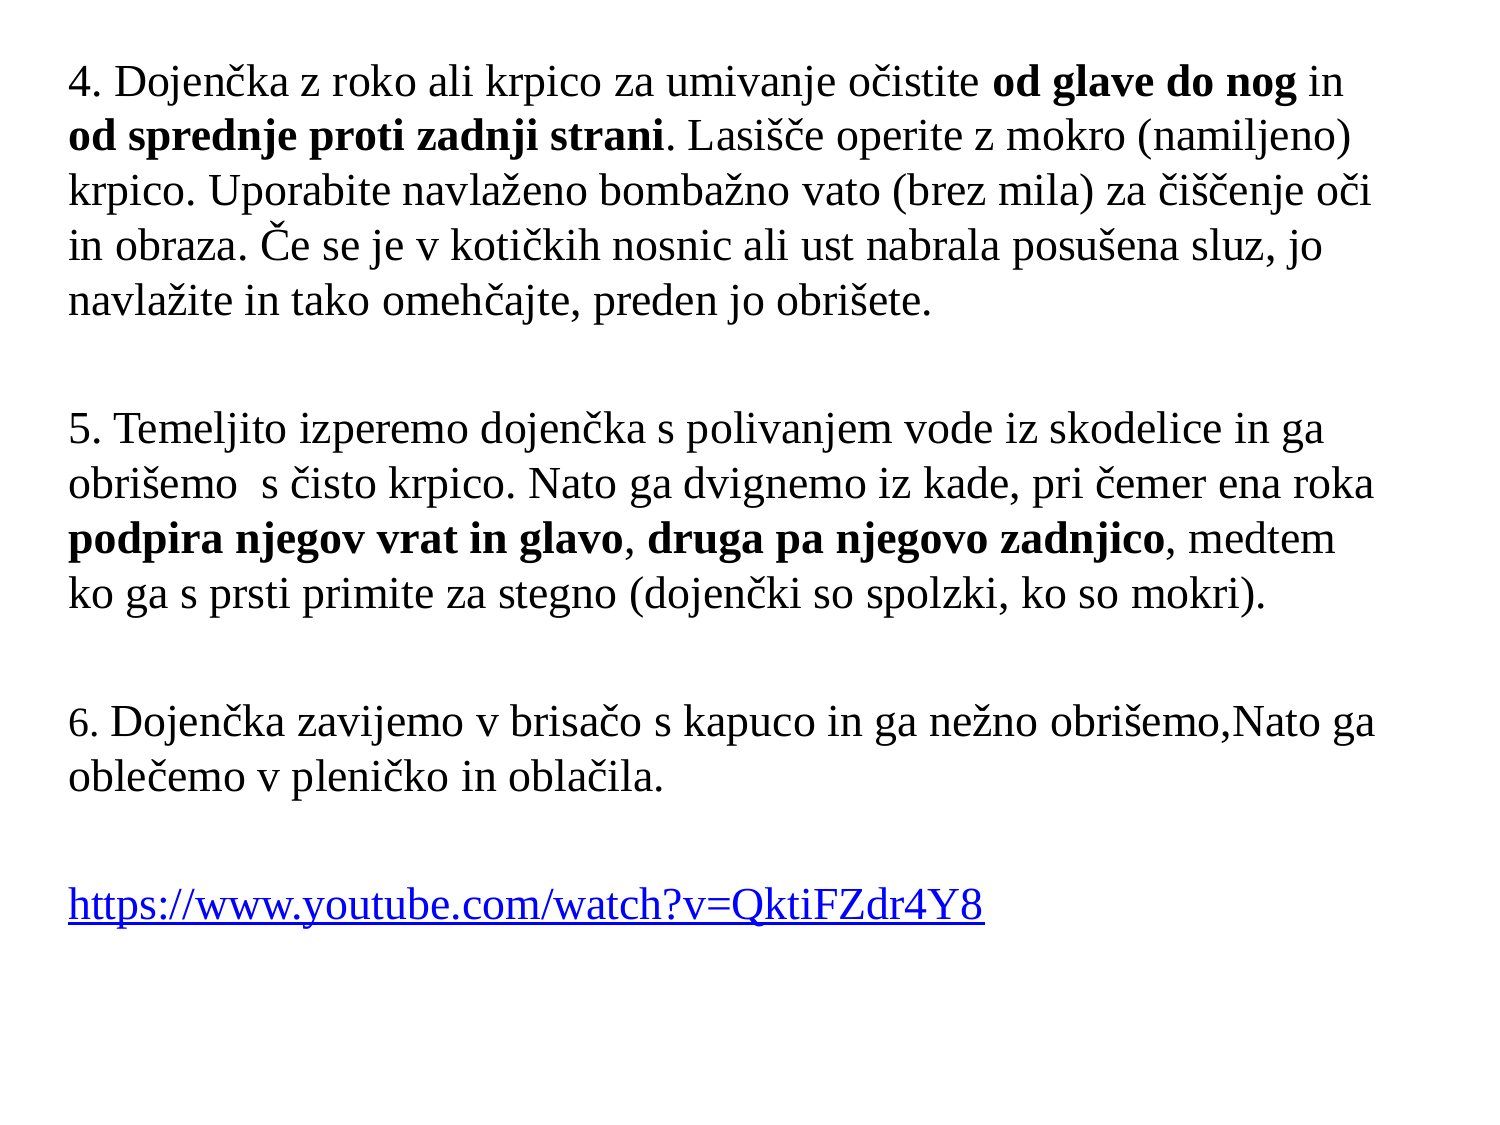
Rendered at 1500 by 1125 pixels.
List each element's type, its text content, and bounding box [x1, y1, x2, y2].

list 4. Dojenčka z roko ali krpico za umivanje očistite od glave do nog in od sprednje proti zadnji strani. Lasišče operite z mokro (namiljeno) krpico. Uporabite navlaženo bombažno vato (brez mila) za čiščenje oči in obraza. Če se je v kotičkih nosnic ali ust nabrala posušena sluz, jo navlažite in tako omehčajte, preden jo obrišete. 5. Temeljito izperemo dojenčka s polivanjem vode iz skodelice in ga obrišemo s čisto krpico. Nato ga dvignemo iz kade, pri čemer ena roka podpira njegov vrat in glavo, druga pa njegovo zadnjico, medtem ko ga s prsti primite za stegno (dojenčki so spolzki, ko so mokri). 6. Dojenčka zavijemo v brisačo s kapuco in ga nežno obrišemo,Nato ga oblečemo v pleničko in oblačila. https://www.youtube.com/watch?v=QktiFZdr4Y8 [53, 42, 1404, 1106]
